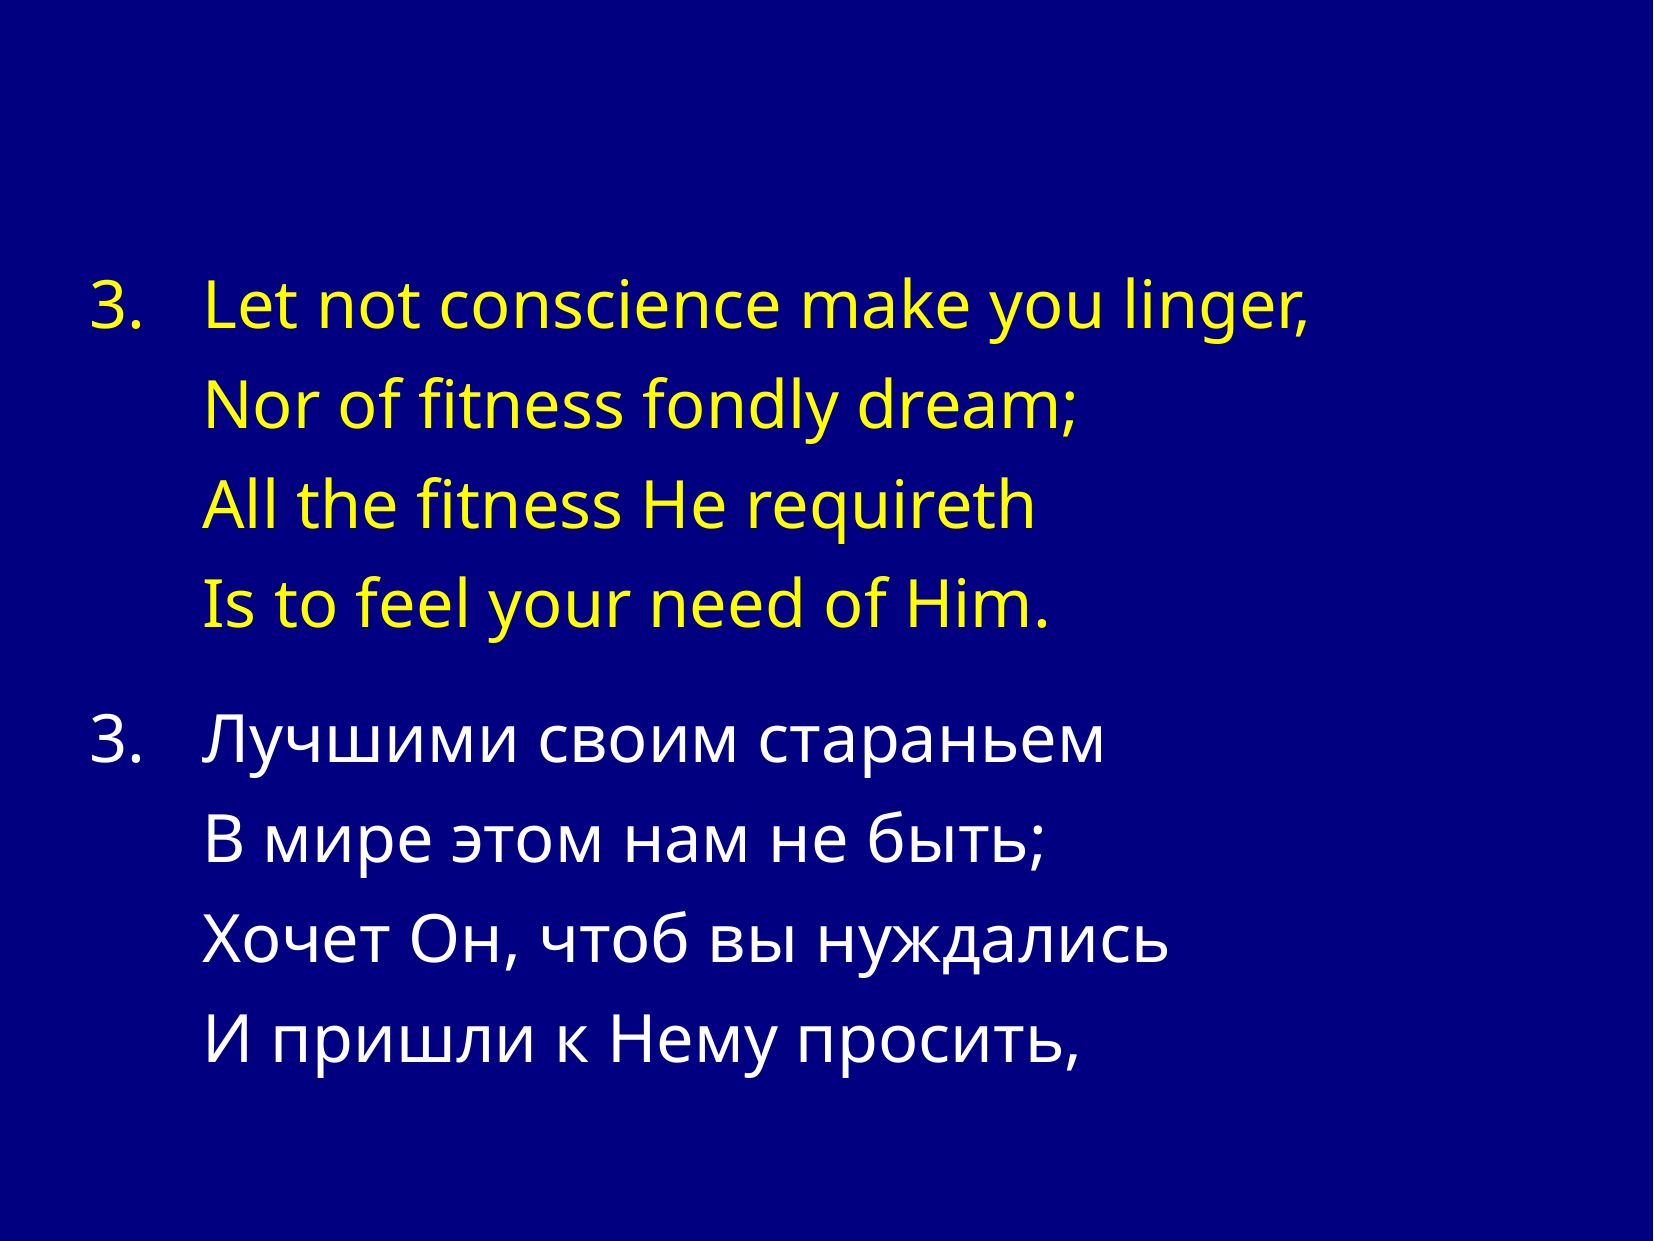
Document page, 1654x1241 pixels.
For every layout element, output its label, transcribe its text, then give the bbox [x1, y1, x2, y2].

text_box 3. Лучшими своим стараньем В мире этом нам не быть; Хочет Он, чтоб вы нуждались И пришли к Нему просить, [75, 675, 1576, 1163]
text_box 3. Let not conscience make you linger, Nor of fitness fondly dream; All the fitness He requireth Is to feel your need of Him. [75, 150, 1576, 638]
